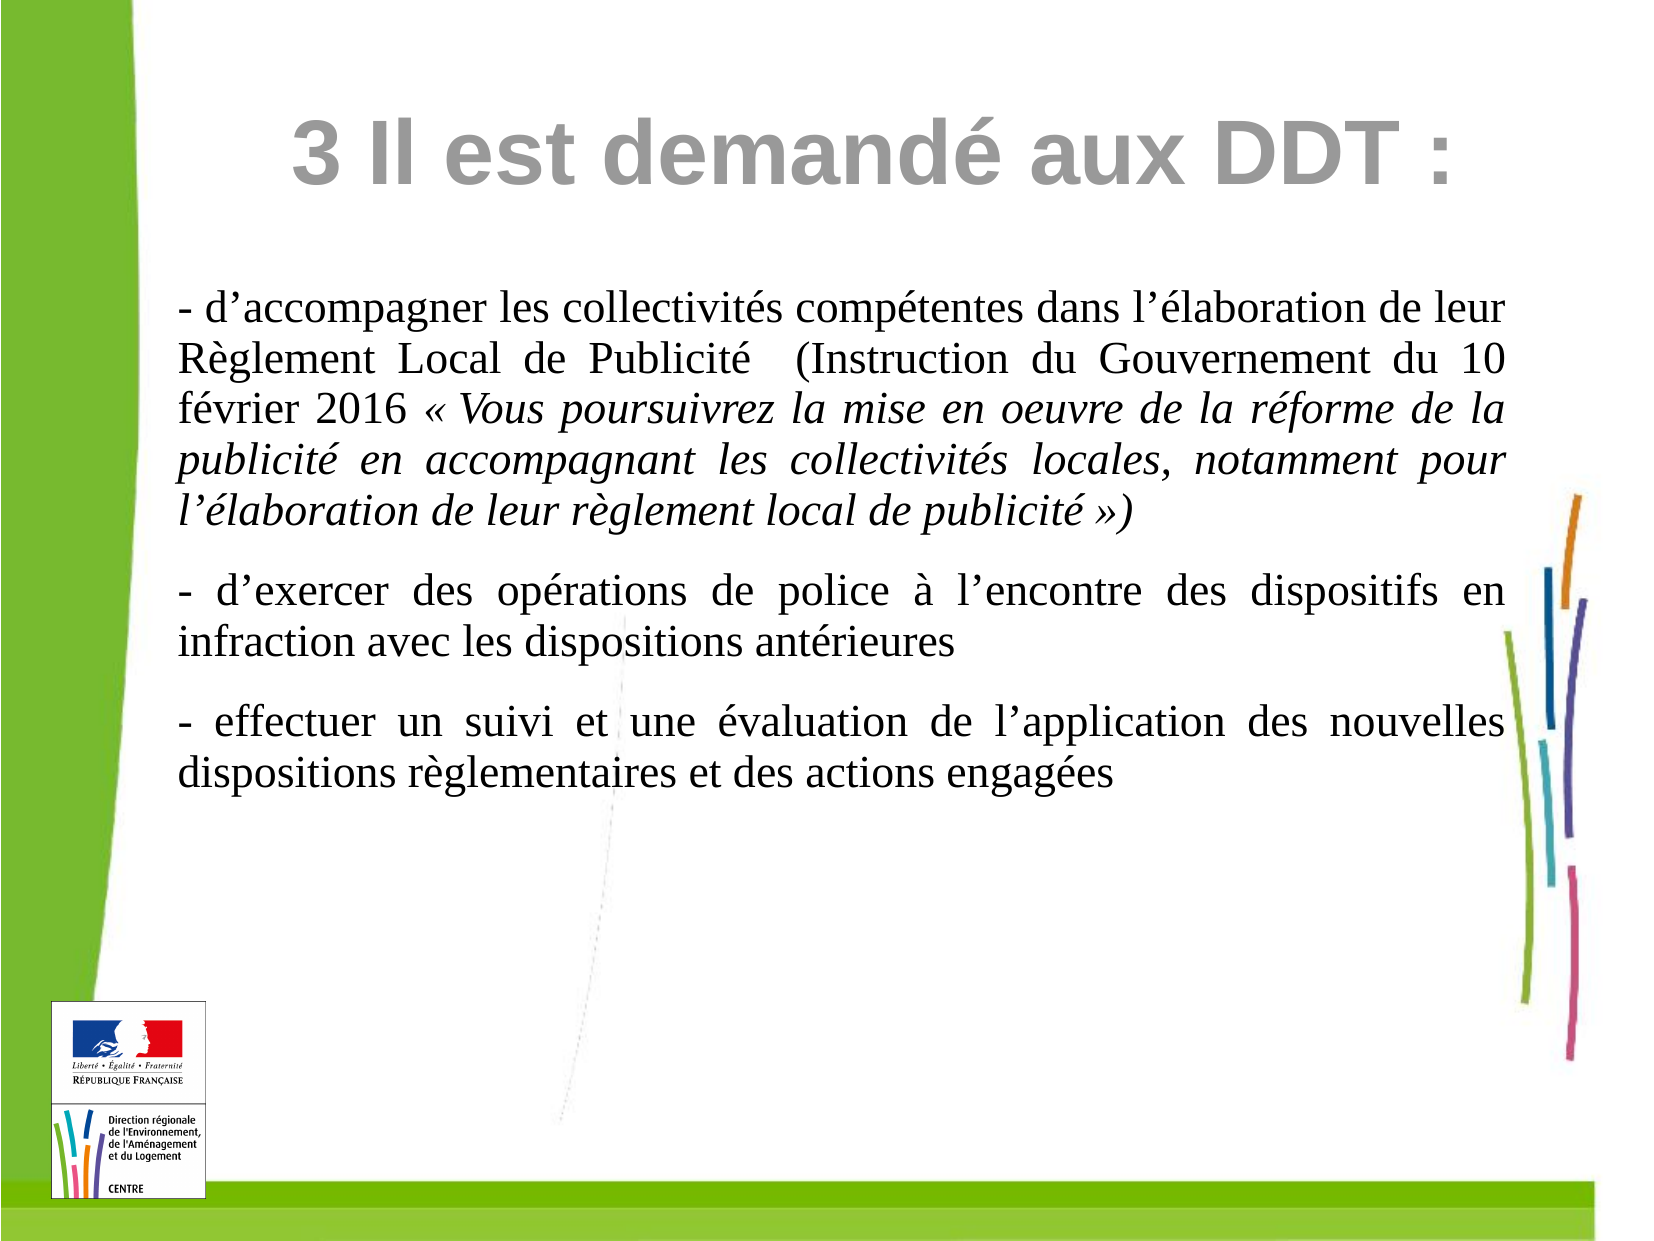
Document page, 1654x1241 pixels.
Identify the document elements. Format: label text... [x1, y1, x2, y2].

picture [1, 0, 1654, 1241]
title 3 Il est demandé aux DDT : [178, 49, 1571, 257]
list - d’accompagner les collectivités compétentes dans l’élaboration de leur Règlement Local de Publicité (Instruction du Gouvernement du 10 février 2016 « Vous poursuivrez la mise en oeuvre de la réforme de la publicité en accompagnant les collectivités locales, notamment pour l’élaboration de leur règlement local de publicité ») - d’exercer des opérations de police à l’encontre des dispositifs en infraction avec les dispositions antérieures - effectuer un suivi et une évaluation de l’application des nouvelles dispositions règlementaires et des actions engagées [177, 281, 1507, 1034]
